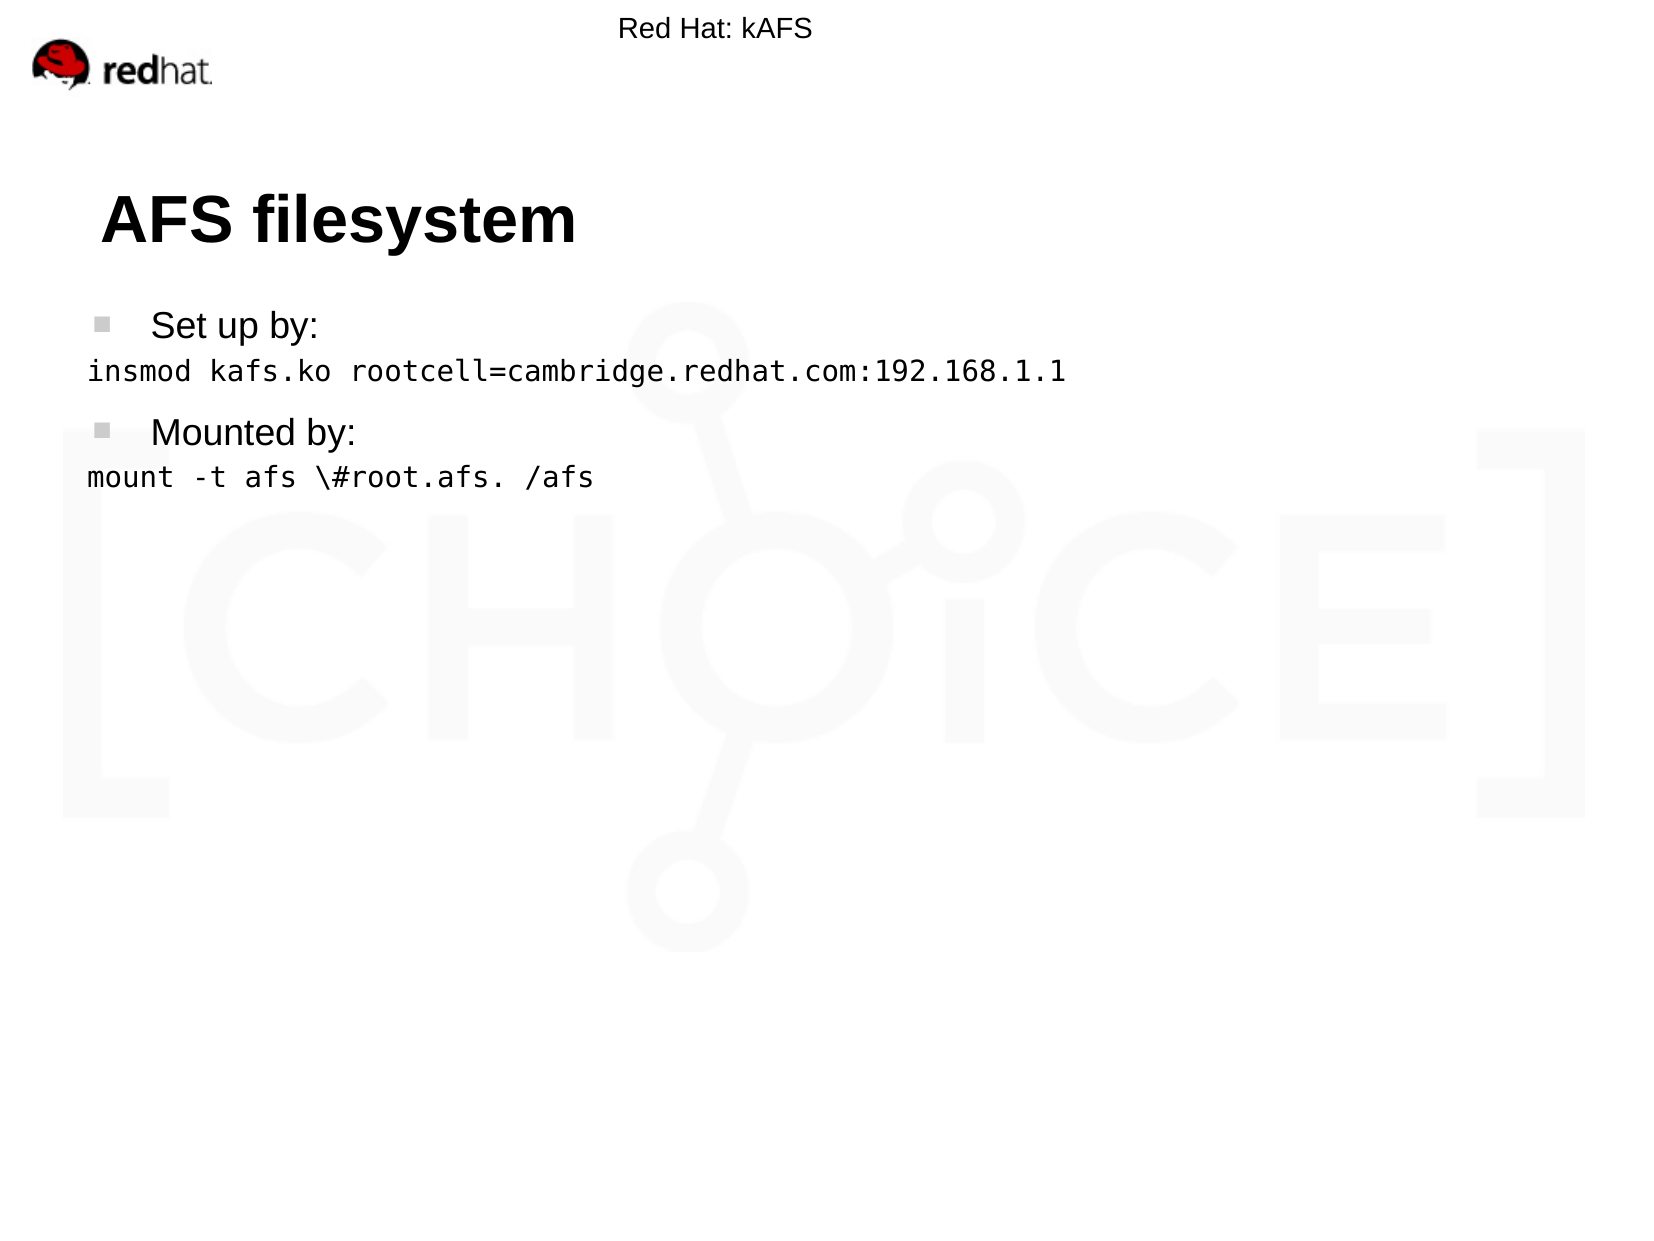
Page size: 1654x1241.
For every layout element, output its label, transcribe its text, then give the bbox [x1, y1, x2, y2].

picture [63, 302, 1585, 952]
list Set up by: [94, 304, 1500, 355]
text_box insmod kafs.ko rootcell=cambridge.redhat.com:192.168.1.1 [86, 354, 1418, 414]
text_box mount -t afs \#root.afs. /afs [86, 460, 1418, 508]
title AFS filesystem [100, 164, 1506, 275]
list Mounted by: [94, 411, 1500, 461]
picture [31, 37, 212, 98]
